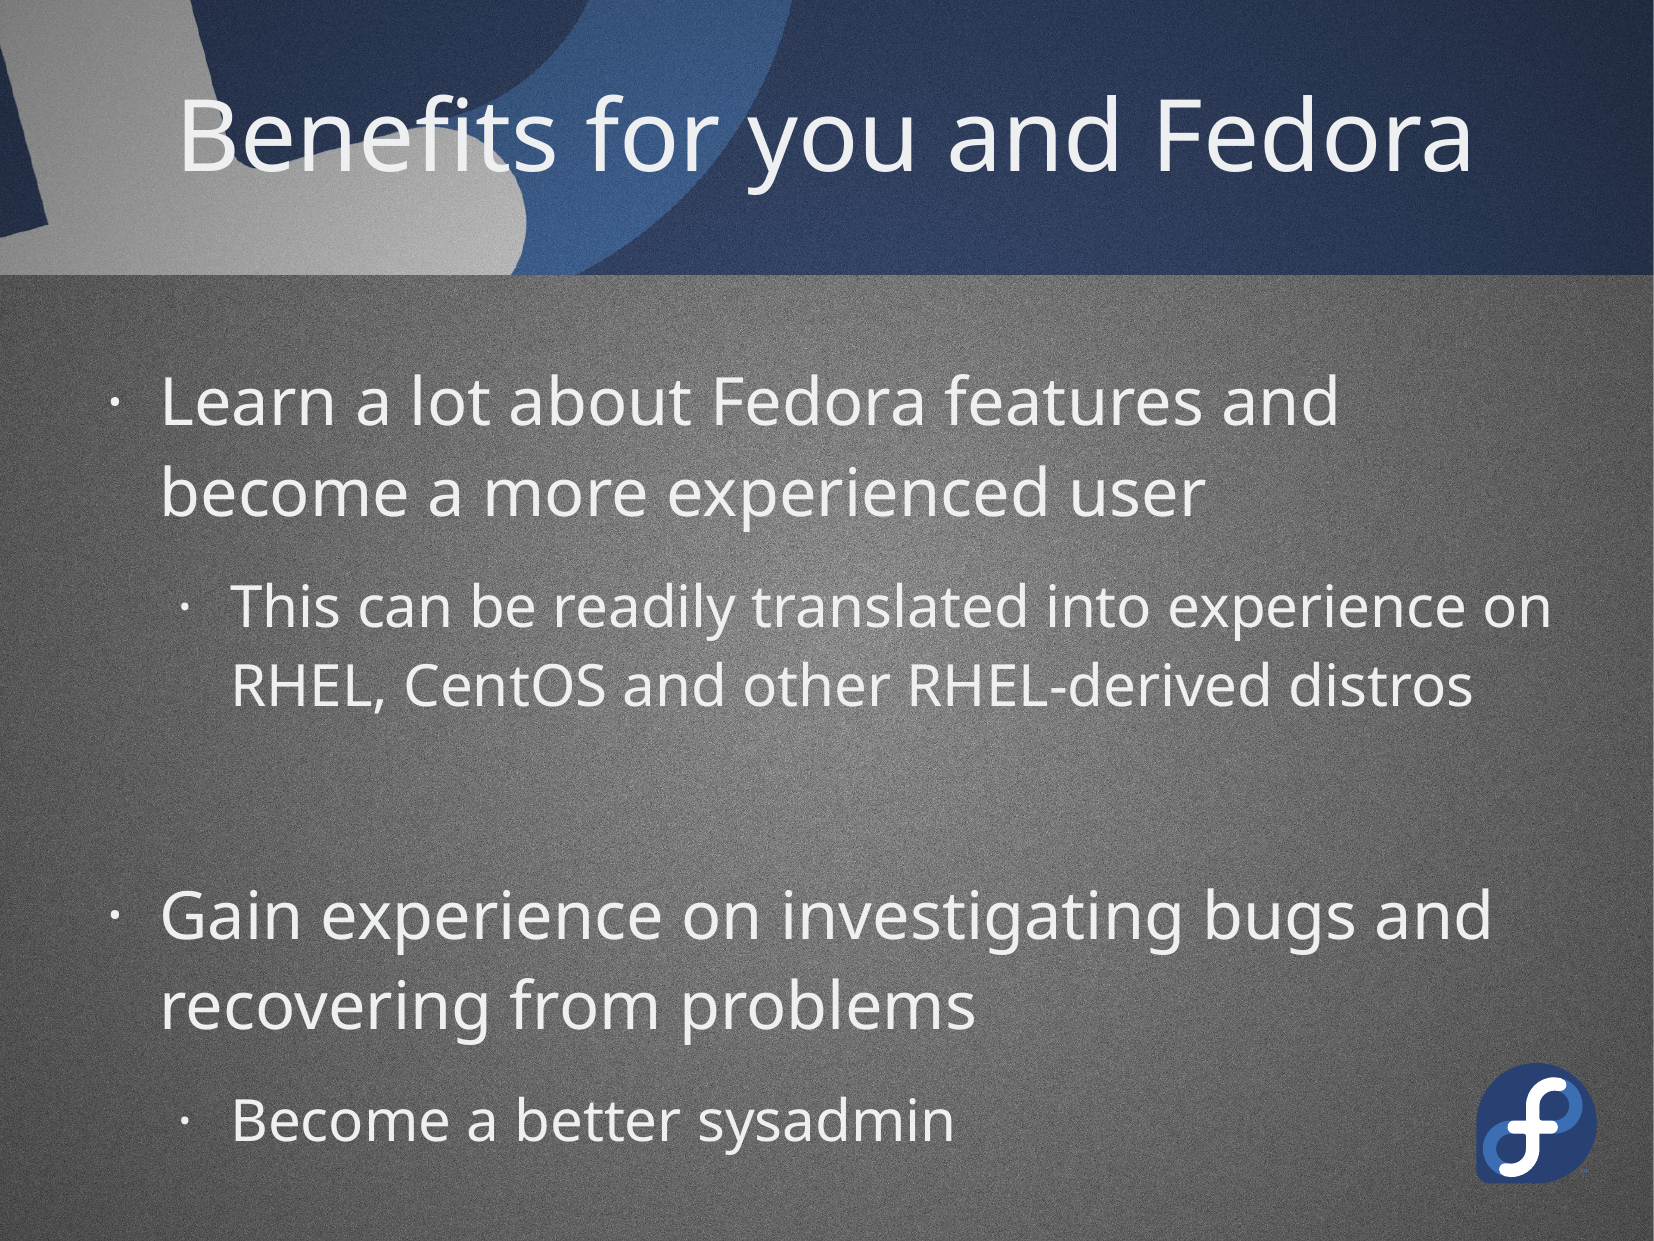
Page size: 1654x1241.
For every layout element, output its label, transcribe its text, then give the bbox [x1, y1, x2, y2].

list Learn a lot about Fedora features and become a more experienced user This can be readily translated into experience on RHEL, CentOS and other RHEL-derived distros Gain experience on investigating bugs and recovering from problems Become a better sysadmin [88, 354, 1565, 1063]
title Benefits for you and Fedora [88, 29, 1565, 237]
picture [0, 0, 1654, 1241]
